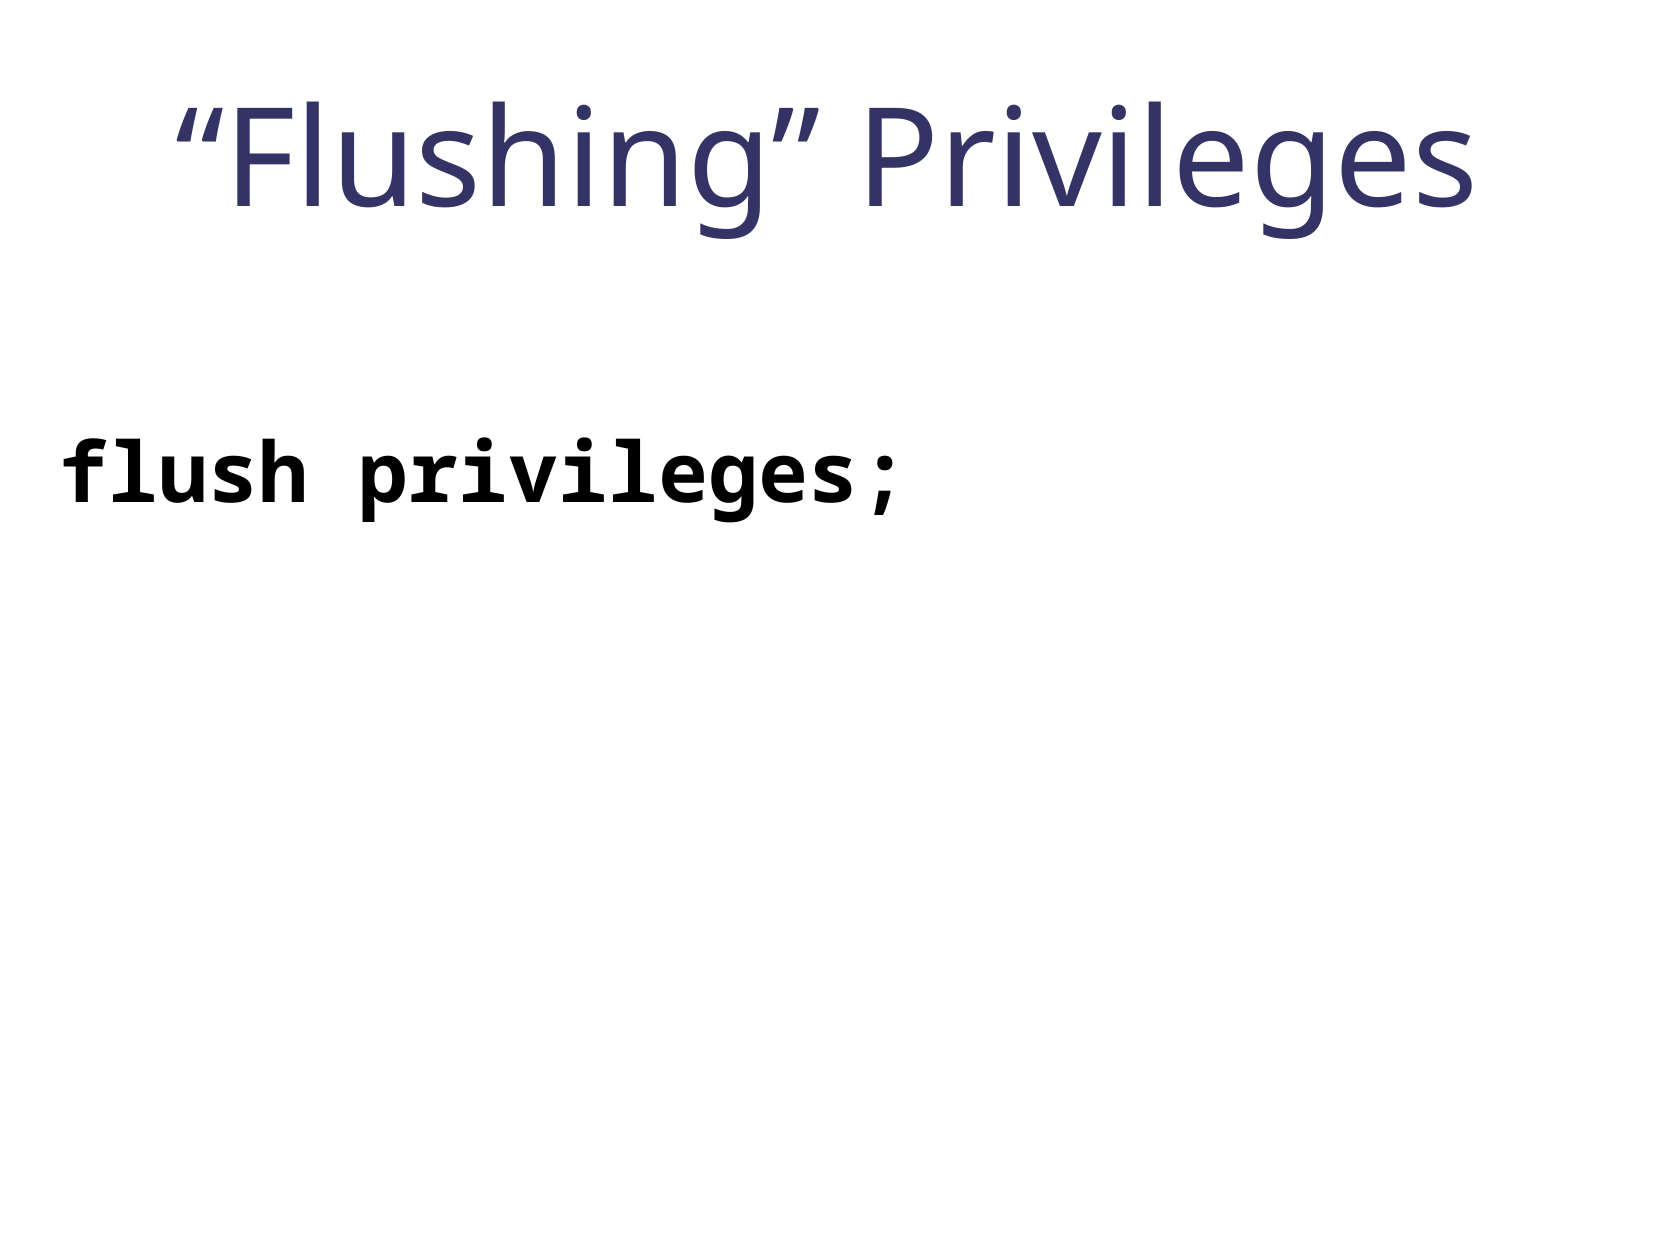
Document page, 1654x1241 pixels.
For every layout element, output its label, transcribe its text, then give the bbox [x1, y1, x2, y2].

subtitle flush privileges; [59, 413, 1630, 1153]
title “Flushing” Privileges [82, 56, 1571, 250]
